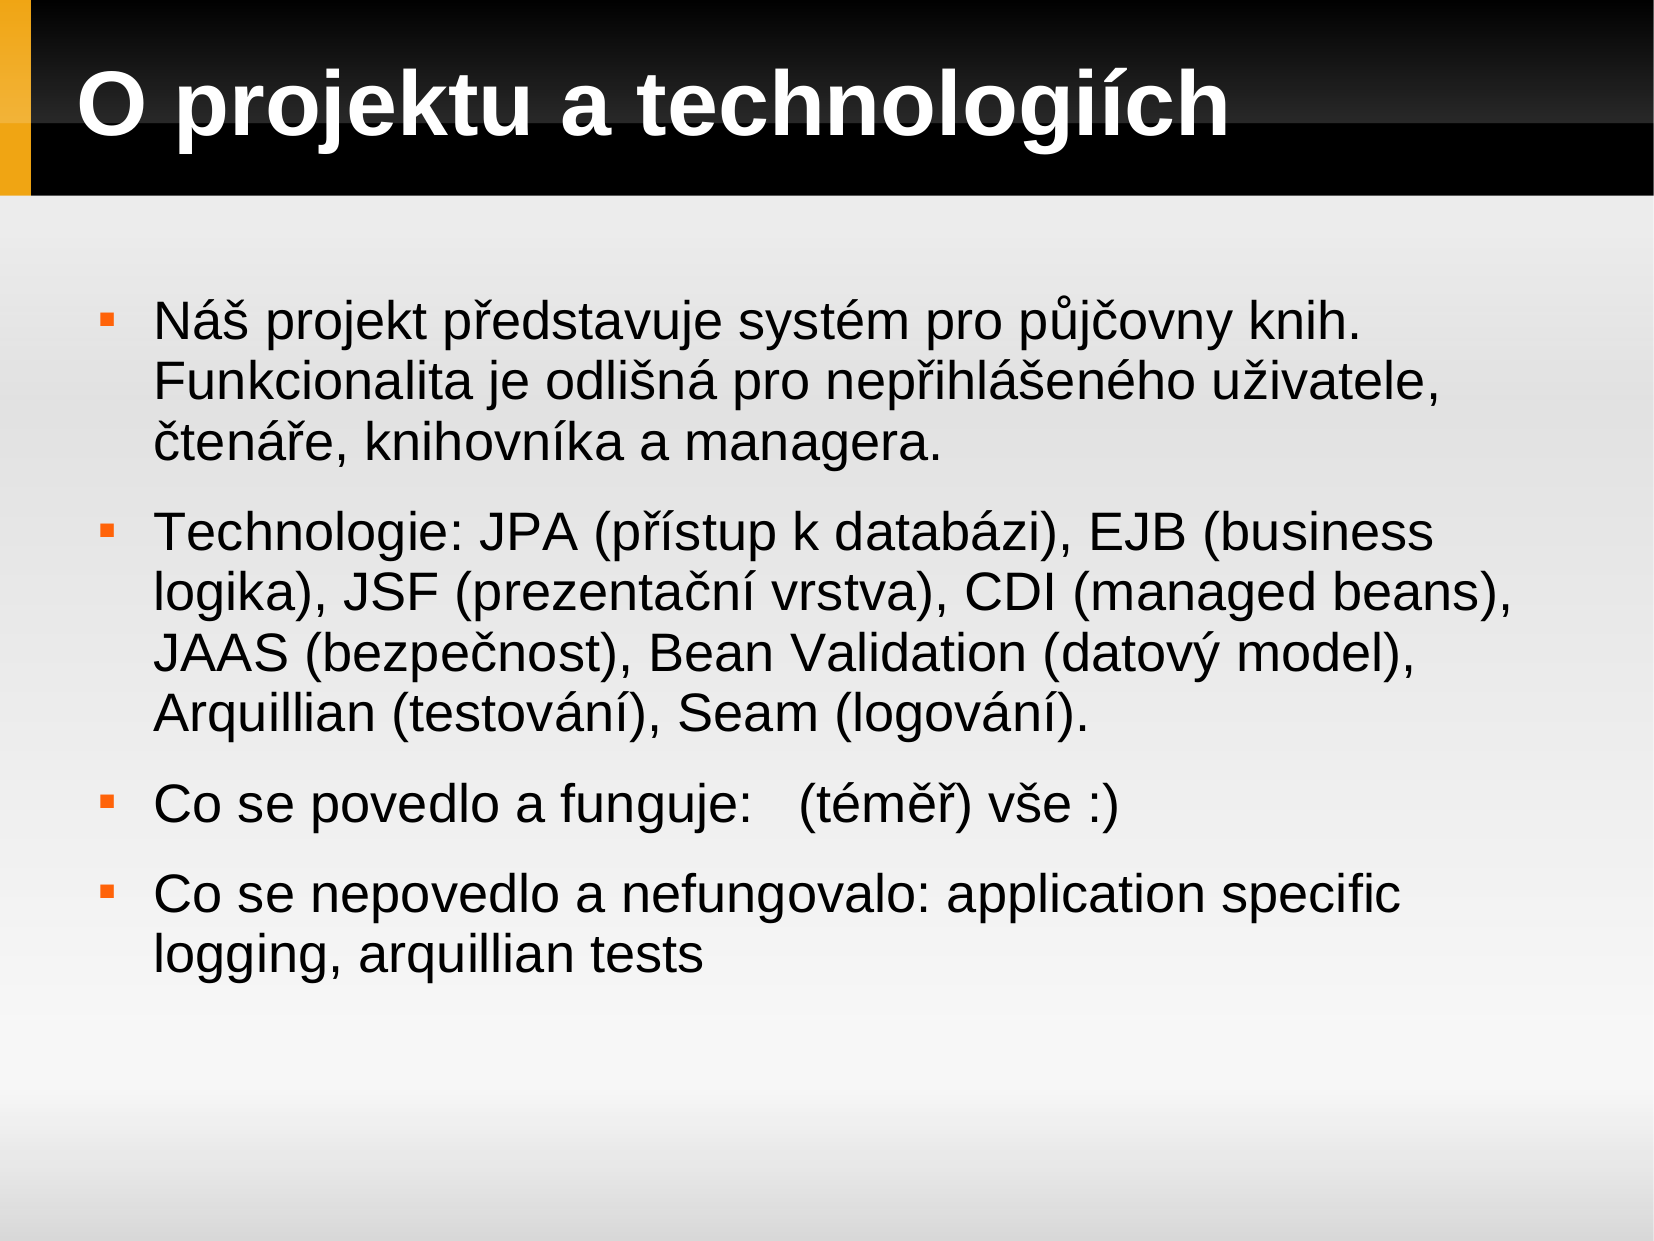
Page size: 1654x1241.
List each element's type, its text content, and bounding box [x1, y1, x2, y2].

title O projektu a technologiích [76, 0, 1565, 208]
list Náš projekt představuje systém pro půjčovny knih. Funkcionalita je odlišná pro nepřihlášeného uživatele, čtenáře, knihovníka a managera. Technologie: JPA (přístup k databázi), EJB (business logika), JSF (prezentační vrstva), CDI (managed beans), JAAS (bezpečnost), Bean Validation (datový model), Arquillian (testování), Seam (logování). Co se povedlo a funguje: (téměř) vše :) Co se nepovedlo a nefungovalo: application specific logging, arquillian tests [82, 290, 1571, 1109]
picture [0, 0, 1654, 1241]
